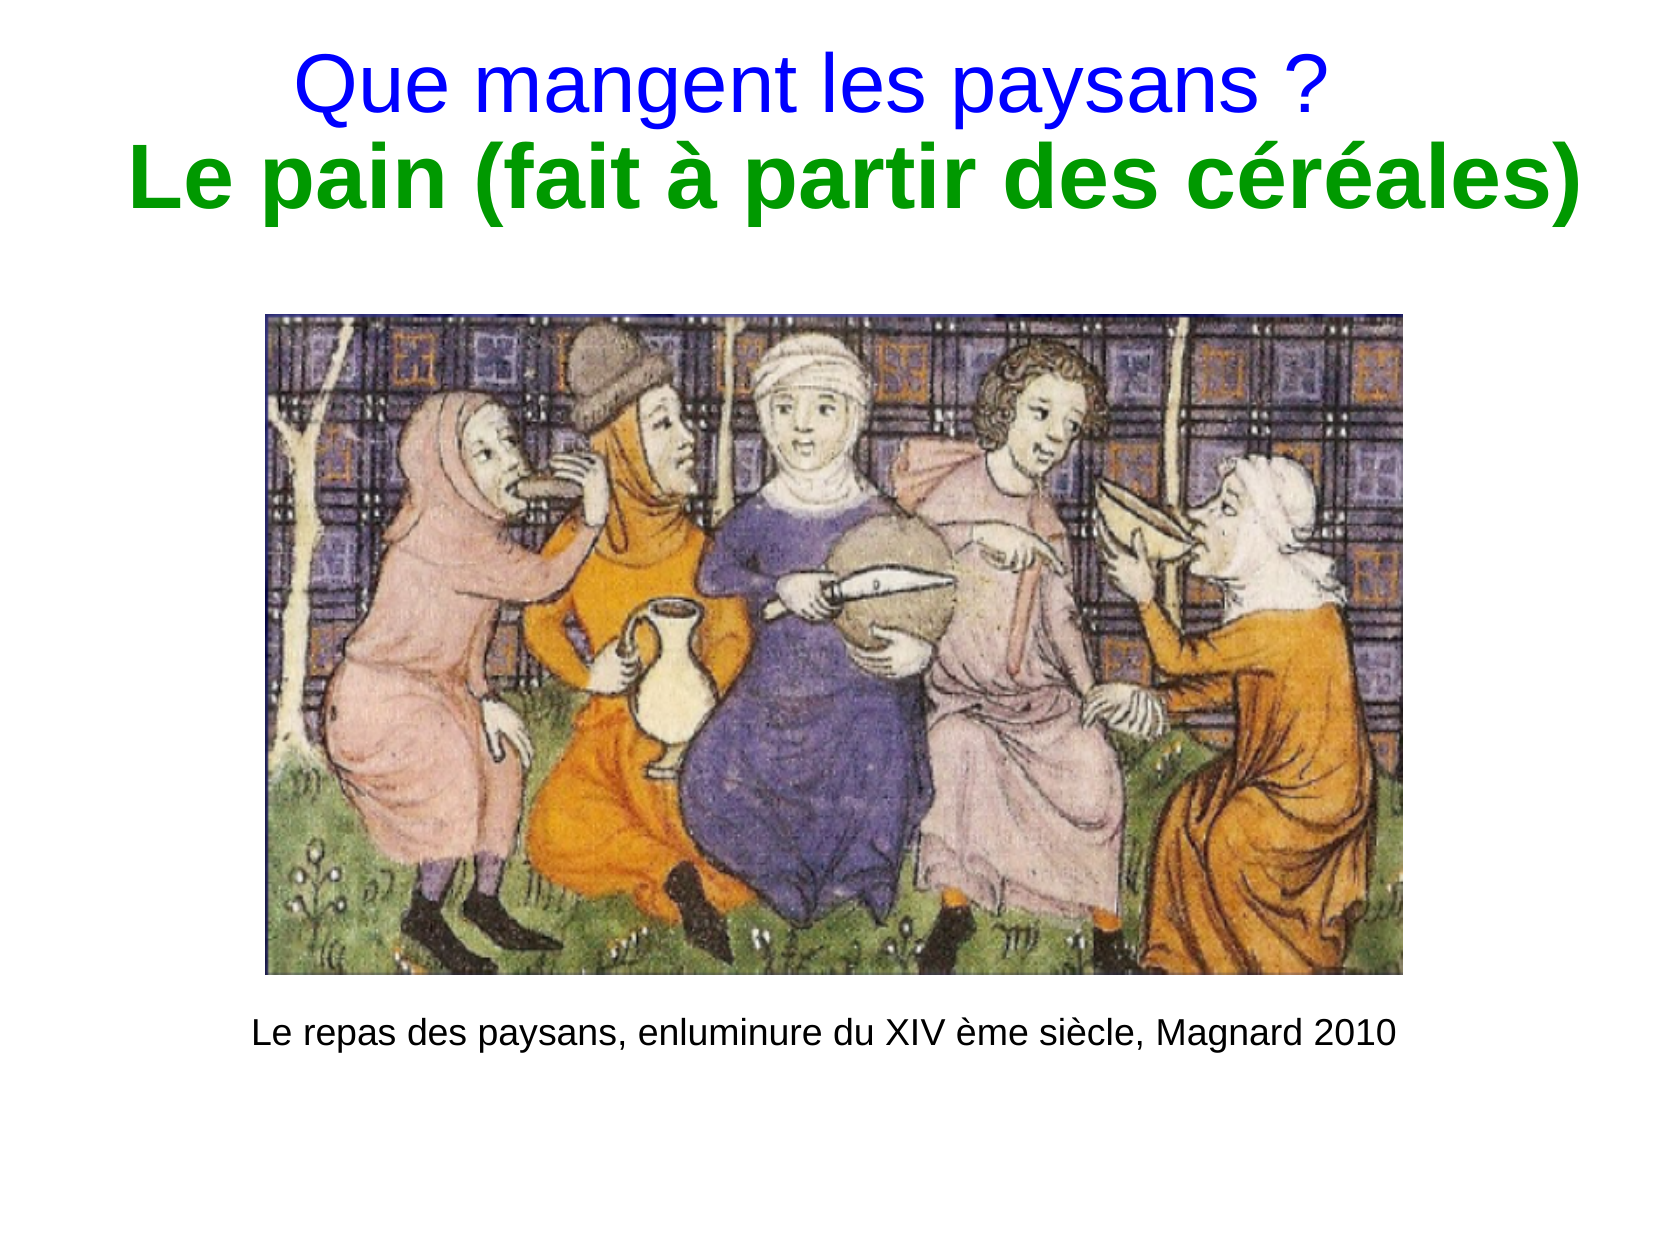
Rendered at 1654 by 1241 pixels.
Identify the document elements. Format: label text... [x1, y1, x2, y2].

text_box Le repas des paysans, enluminure du XIV ème siècle, Magnard 2010 [236, 1003, 1418, 1061]
text_box Que mangent les paysans ? [29, 29, 1595, 168]
text_box Le pain (fait à partir des céréales) [88, 118, 1625, 237]
picture [265, 314, 1403, 975]
